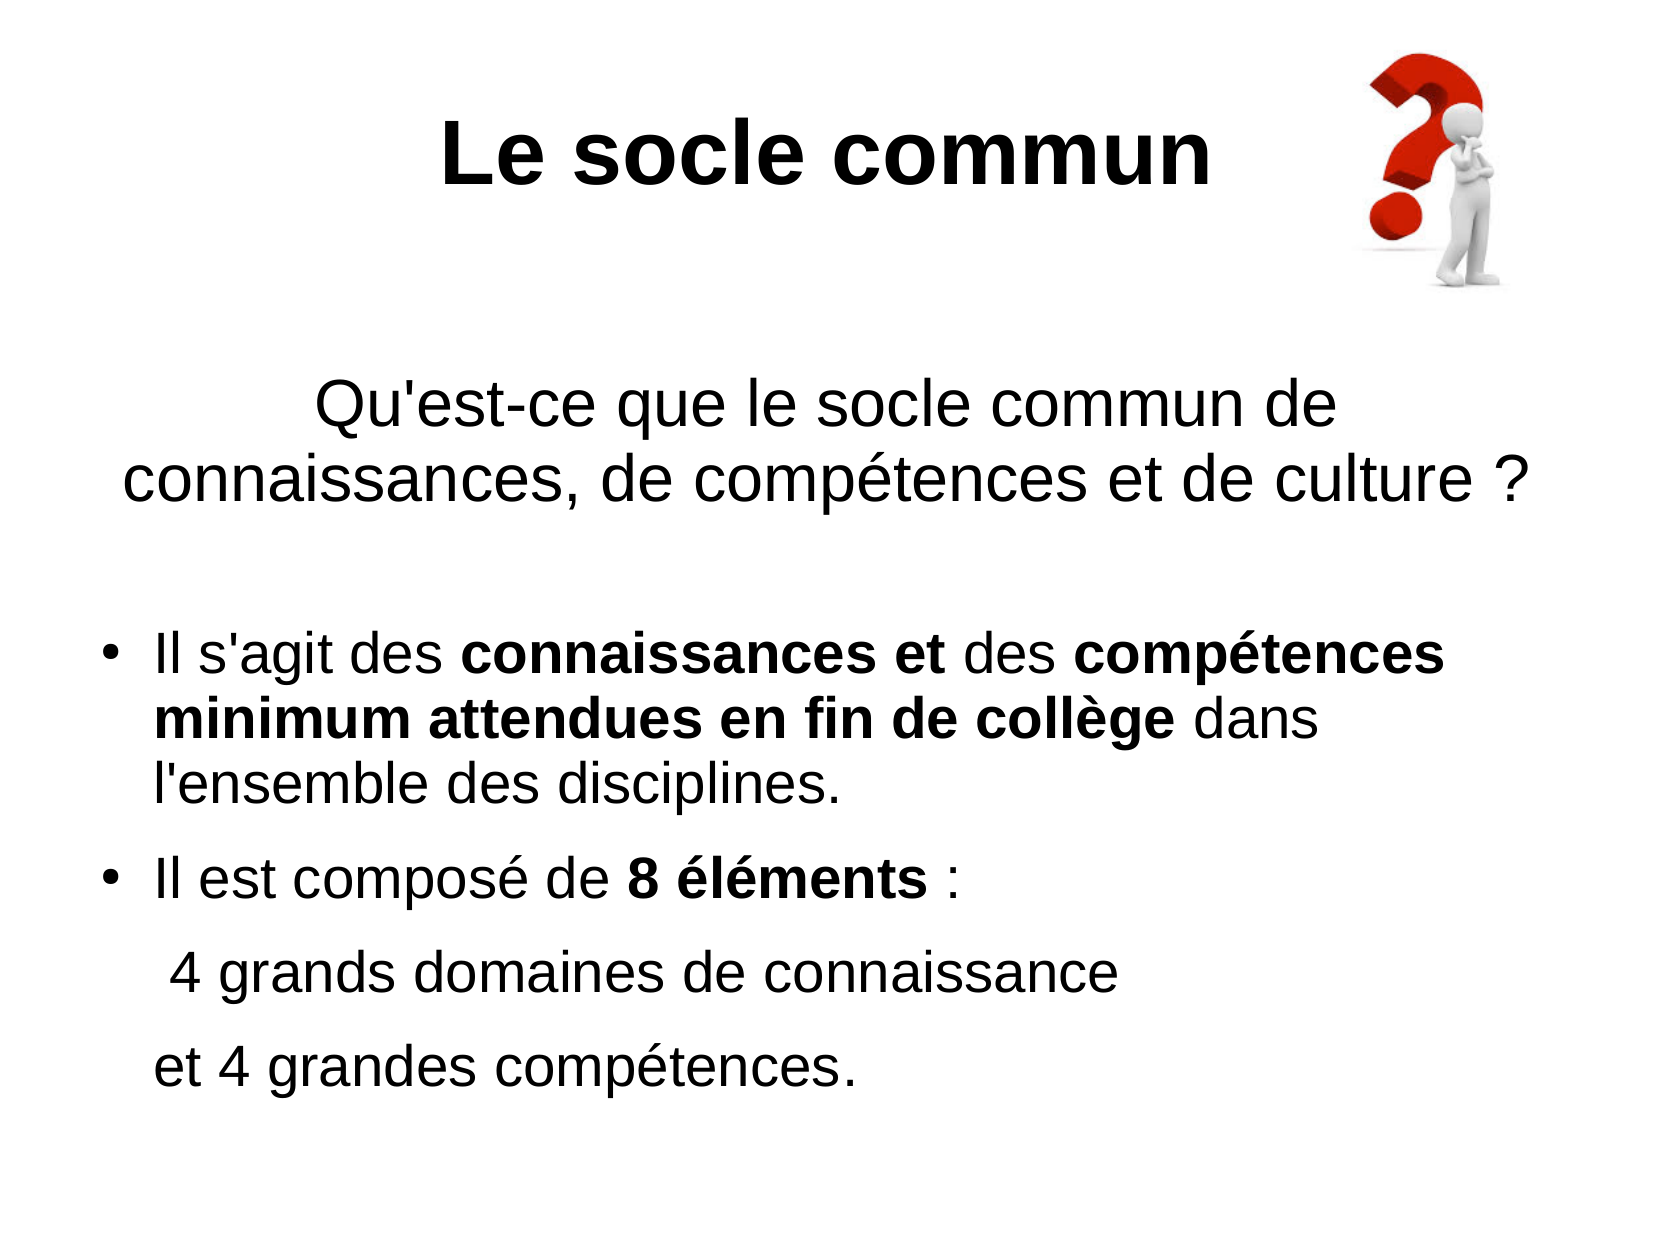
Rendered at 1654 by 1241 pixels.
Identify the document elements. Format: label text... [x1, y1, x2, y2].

title Le socle commun [82, 49, 1299, 257]
list Qu'est-ce que le socle commun de connaissances, de compétences et de culture ? Il s'agit des connaissances et des compétences minimum attendues en fin de collège dans l'ensemble des disciplines. Il est composé de 8 éléments : 4 grands domaines de connaissance et 4 grandes compétences. [82, 290, 1571, 1109]
picture [1299, 29, 1596, 326]
